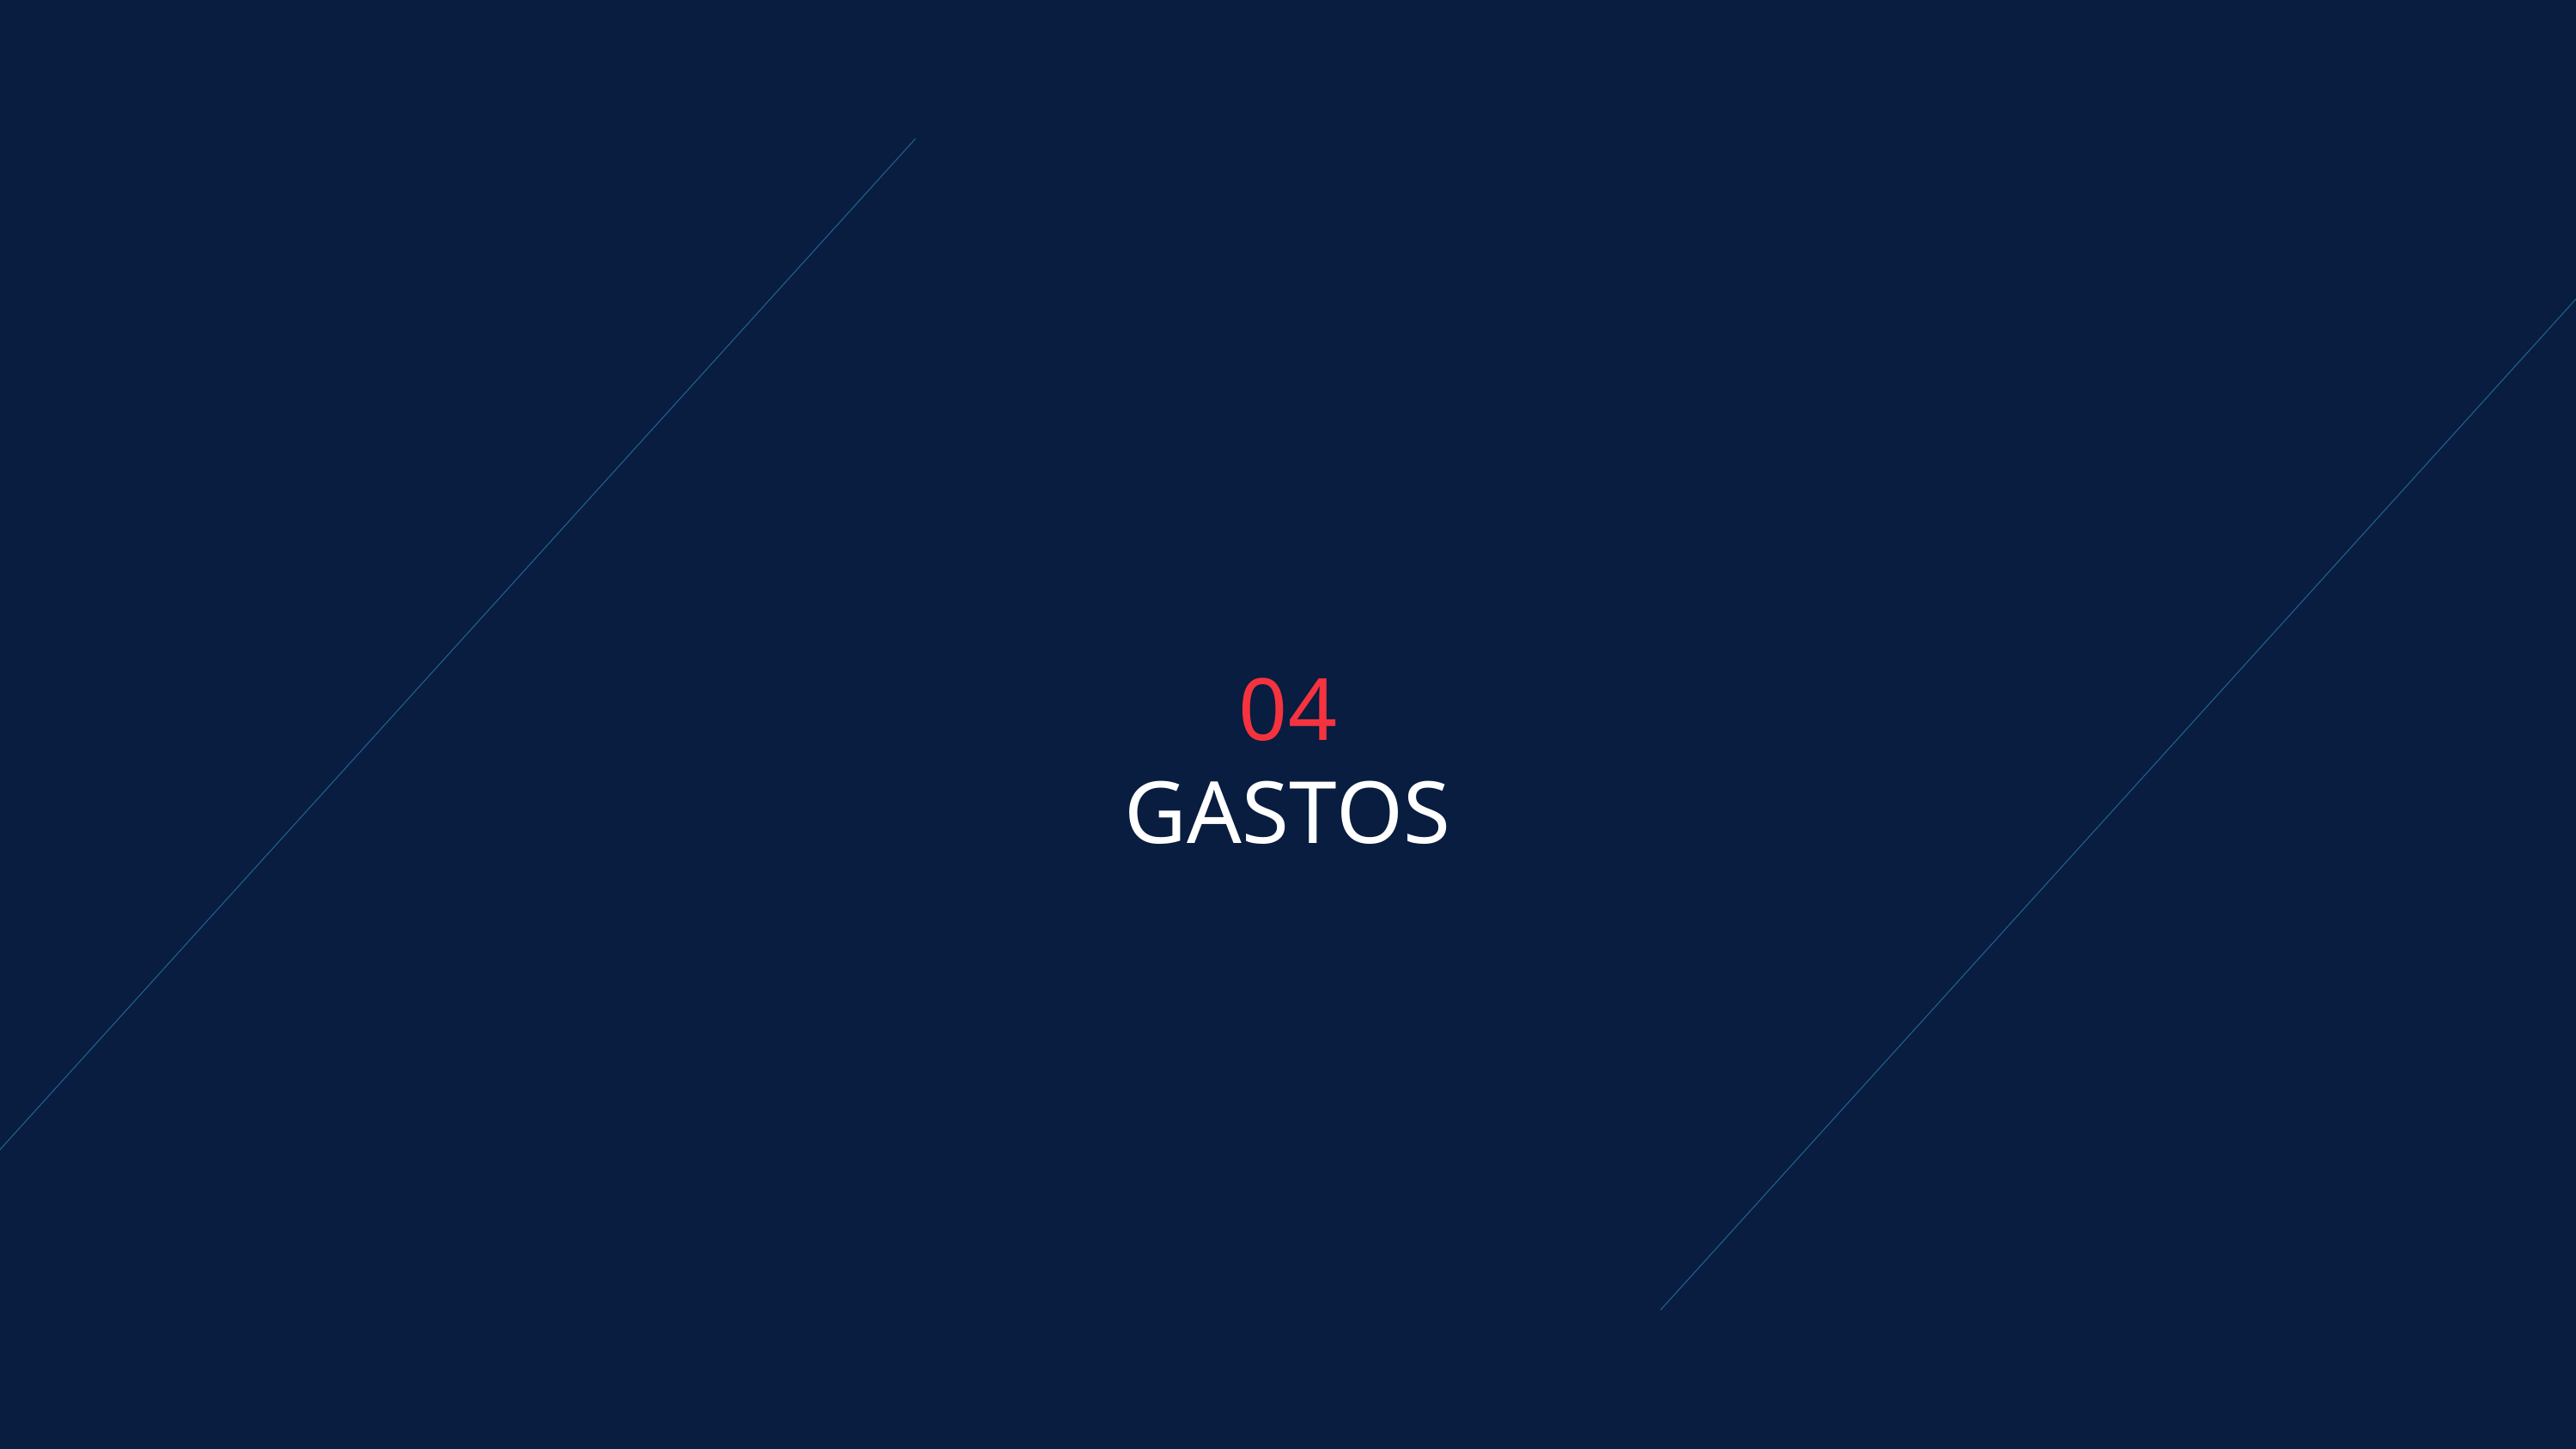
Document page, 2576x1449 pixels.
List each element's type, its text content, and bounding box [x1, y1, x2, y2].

list 04 GASTOS [240, 647, 2336, 869]
